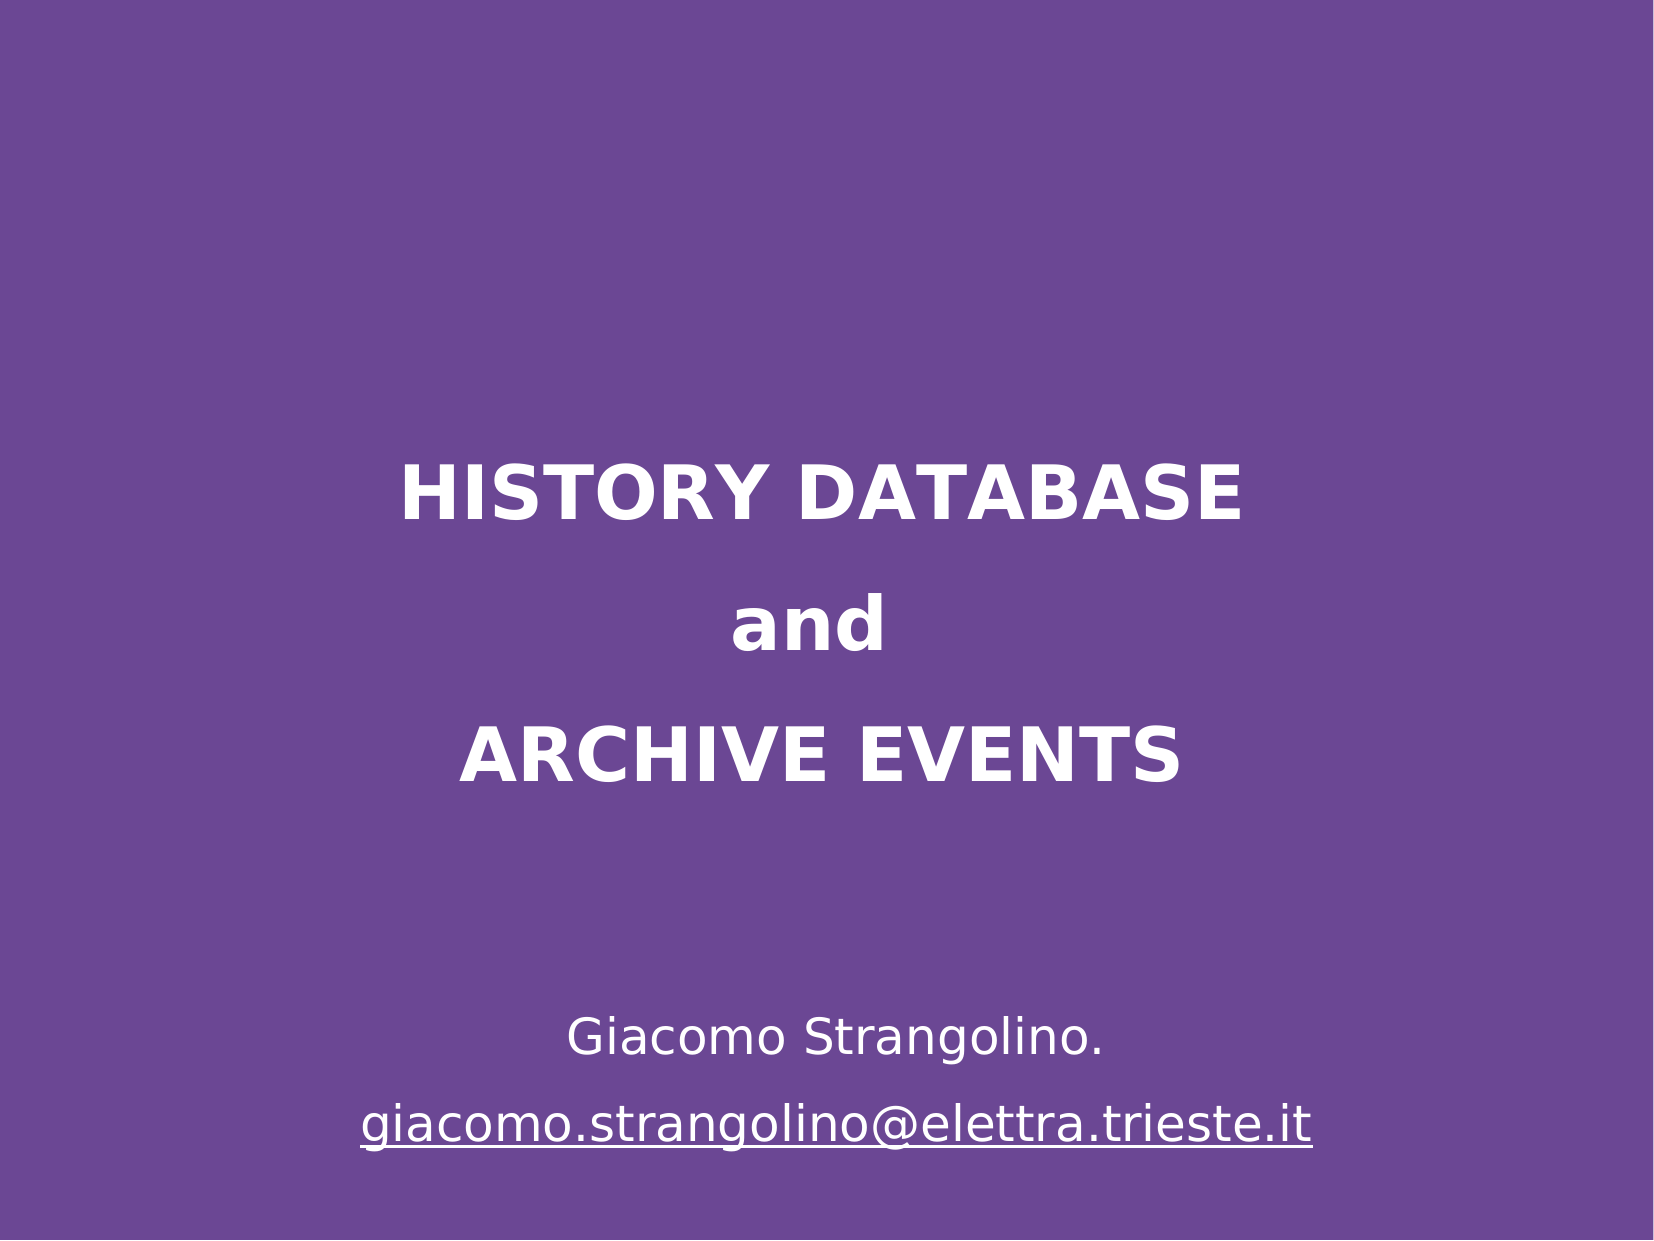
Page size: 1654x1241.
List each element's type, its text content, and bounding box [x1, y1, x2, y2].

text_box Giacomo Strangolino. giacomo.strangolino@elettra.trieste.it [345, 971, 1309, 1132]
text_box HISTORY DATABASE and ARCHIVE EVENTS [383, 442, 1270, 807]
